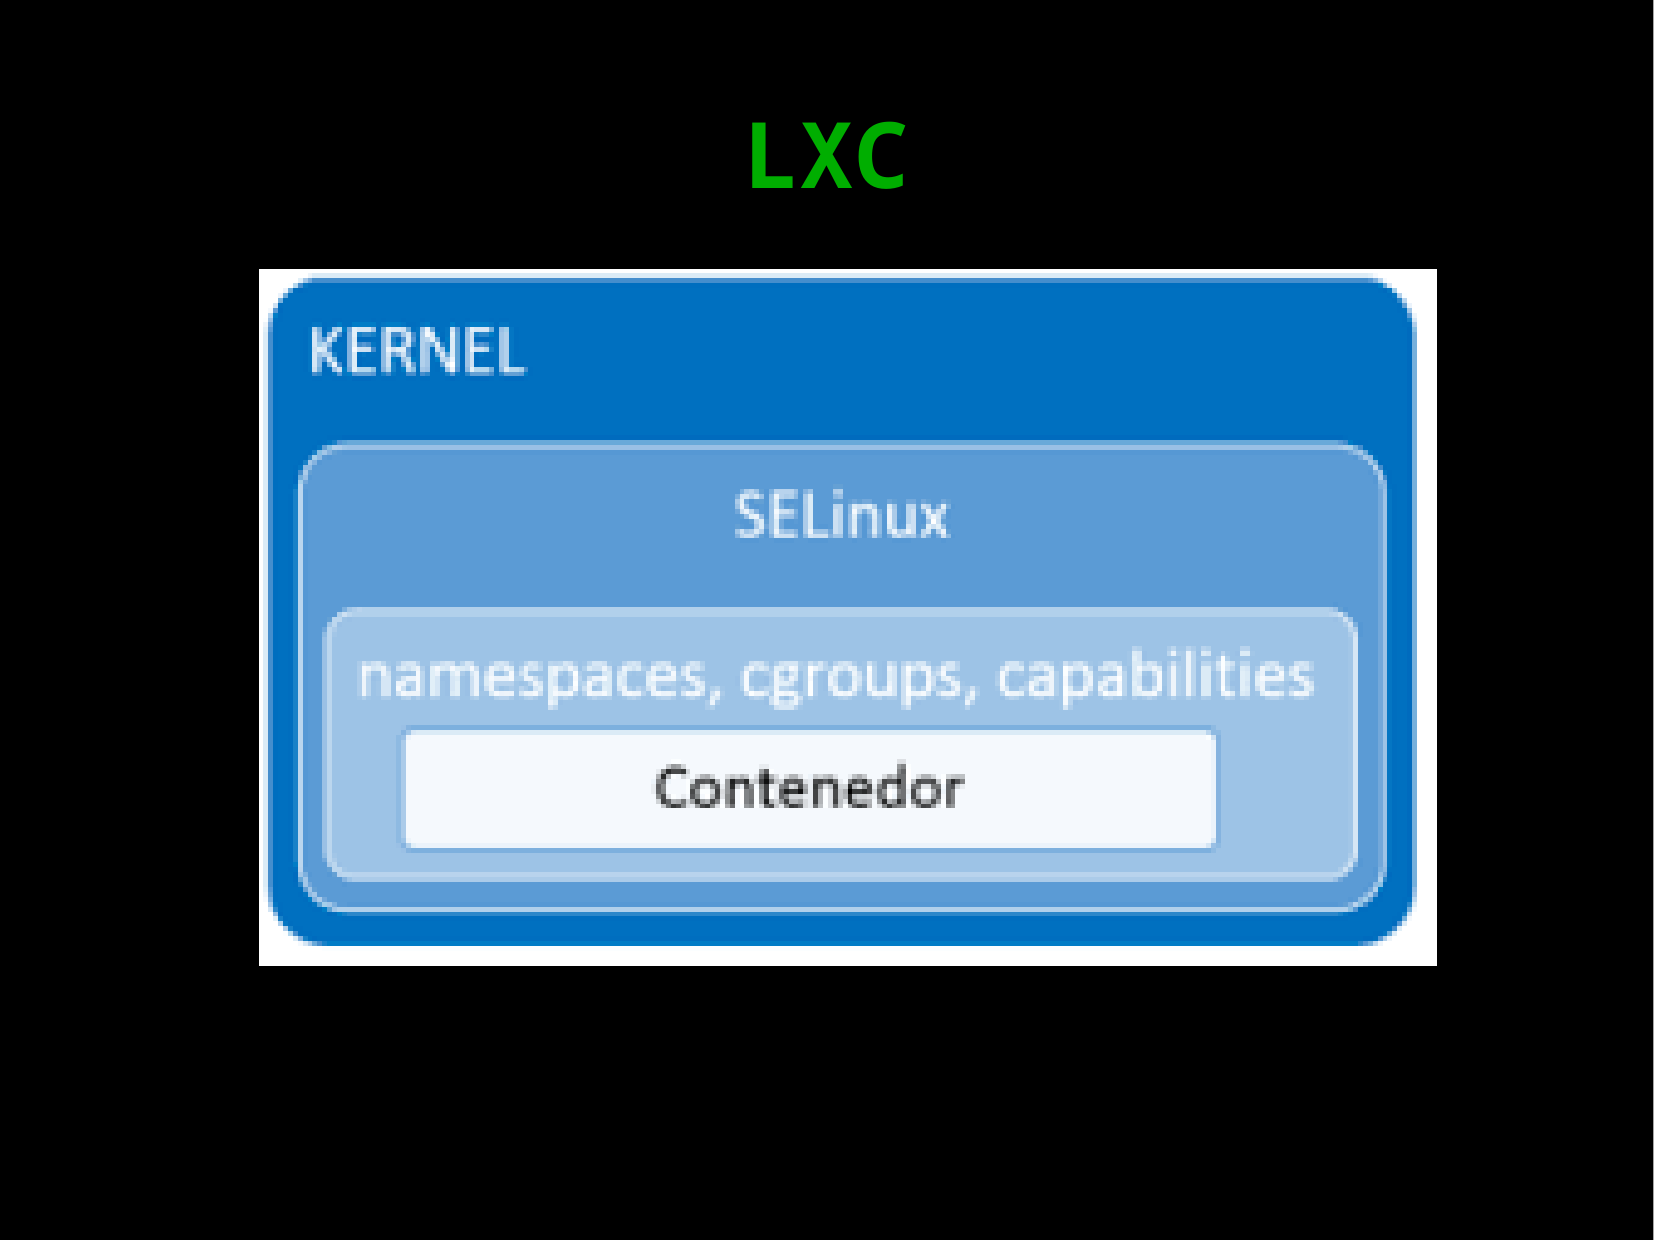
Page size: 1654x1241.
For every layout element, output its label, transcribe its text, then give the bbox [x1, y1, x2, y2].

picture [259, 269, 1437, 966]
title LXC [82, 49, 1571, 257]
